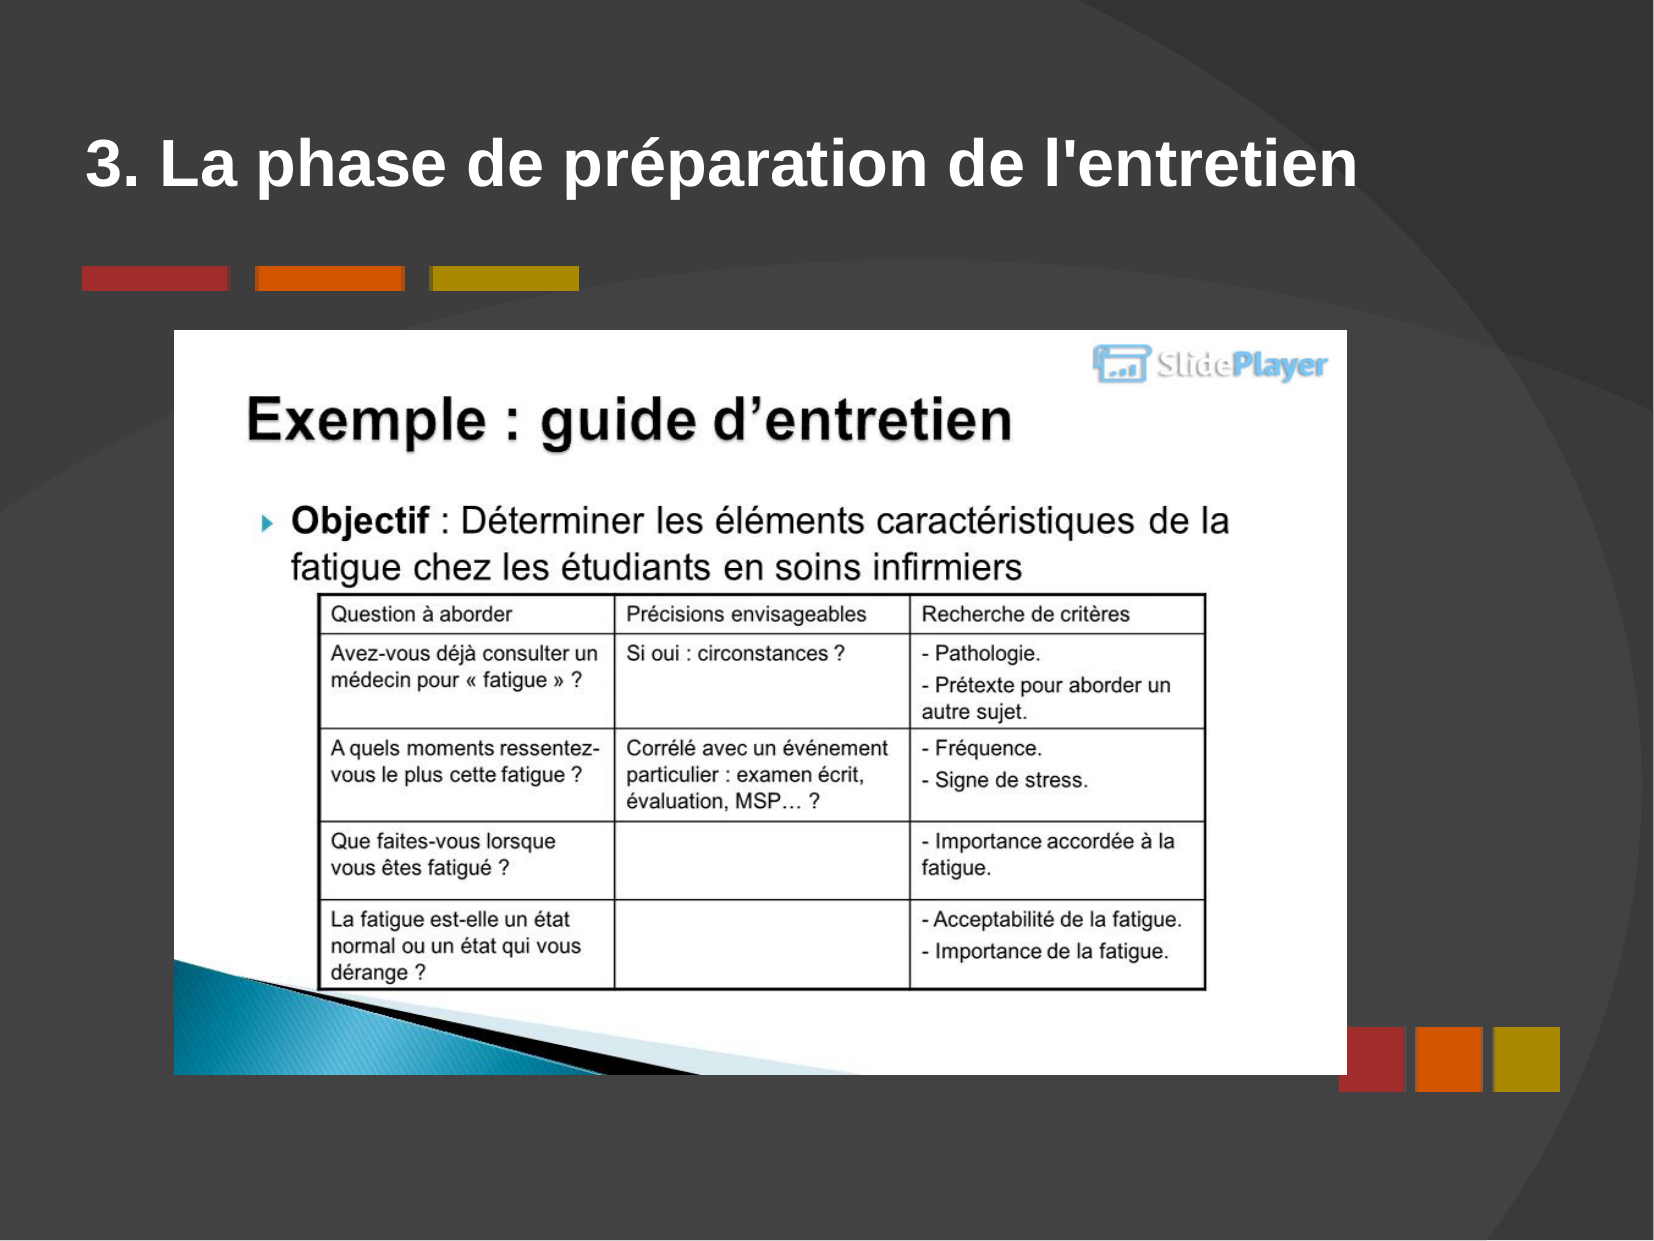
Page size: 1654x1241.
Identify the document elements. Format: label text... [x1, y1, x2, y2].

picture [174, 330, 1560, 1092]
text_box 3. La phase de préparation de l'entretien [70, 118, 1630, 283]
picture [82, 283, 579, 291]
